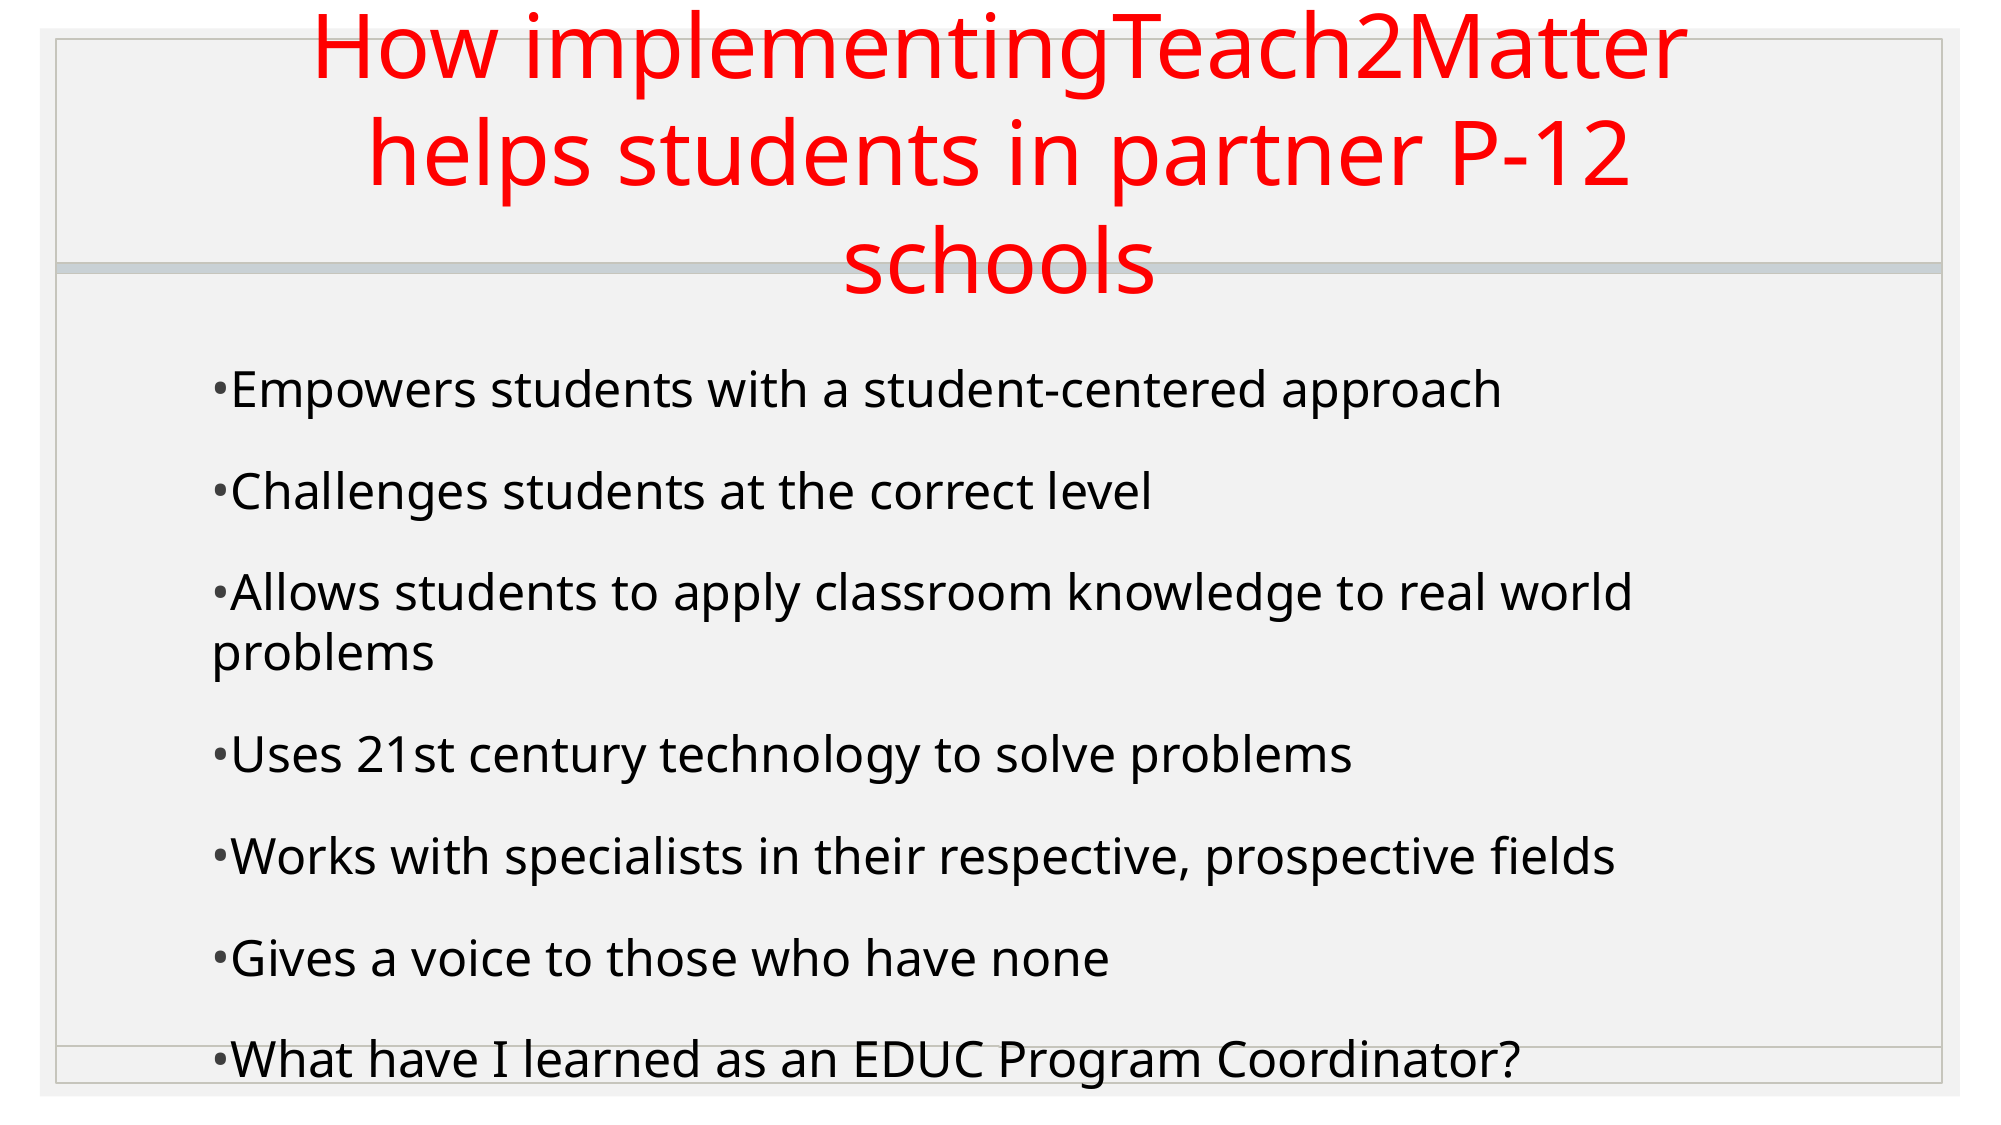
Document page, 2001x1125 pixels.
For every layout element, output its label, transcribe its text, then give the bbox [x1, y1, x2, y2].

title How implementingTeach2Matter helps students in partner P-12 schools [196, 34, 1804, 265]
list Empowers students with a student-centered approach Challenges students at the correct level Allows students to apply classroom knowledge to real world problems Uses 21st century technology to solve problems Works with specialists in their respective, prospective fields Gives a voice to those who have none What have I learned as an EDUC Program Coordinator? [196, 350, 1804, 1125]
